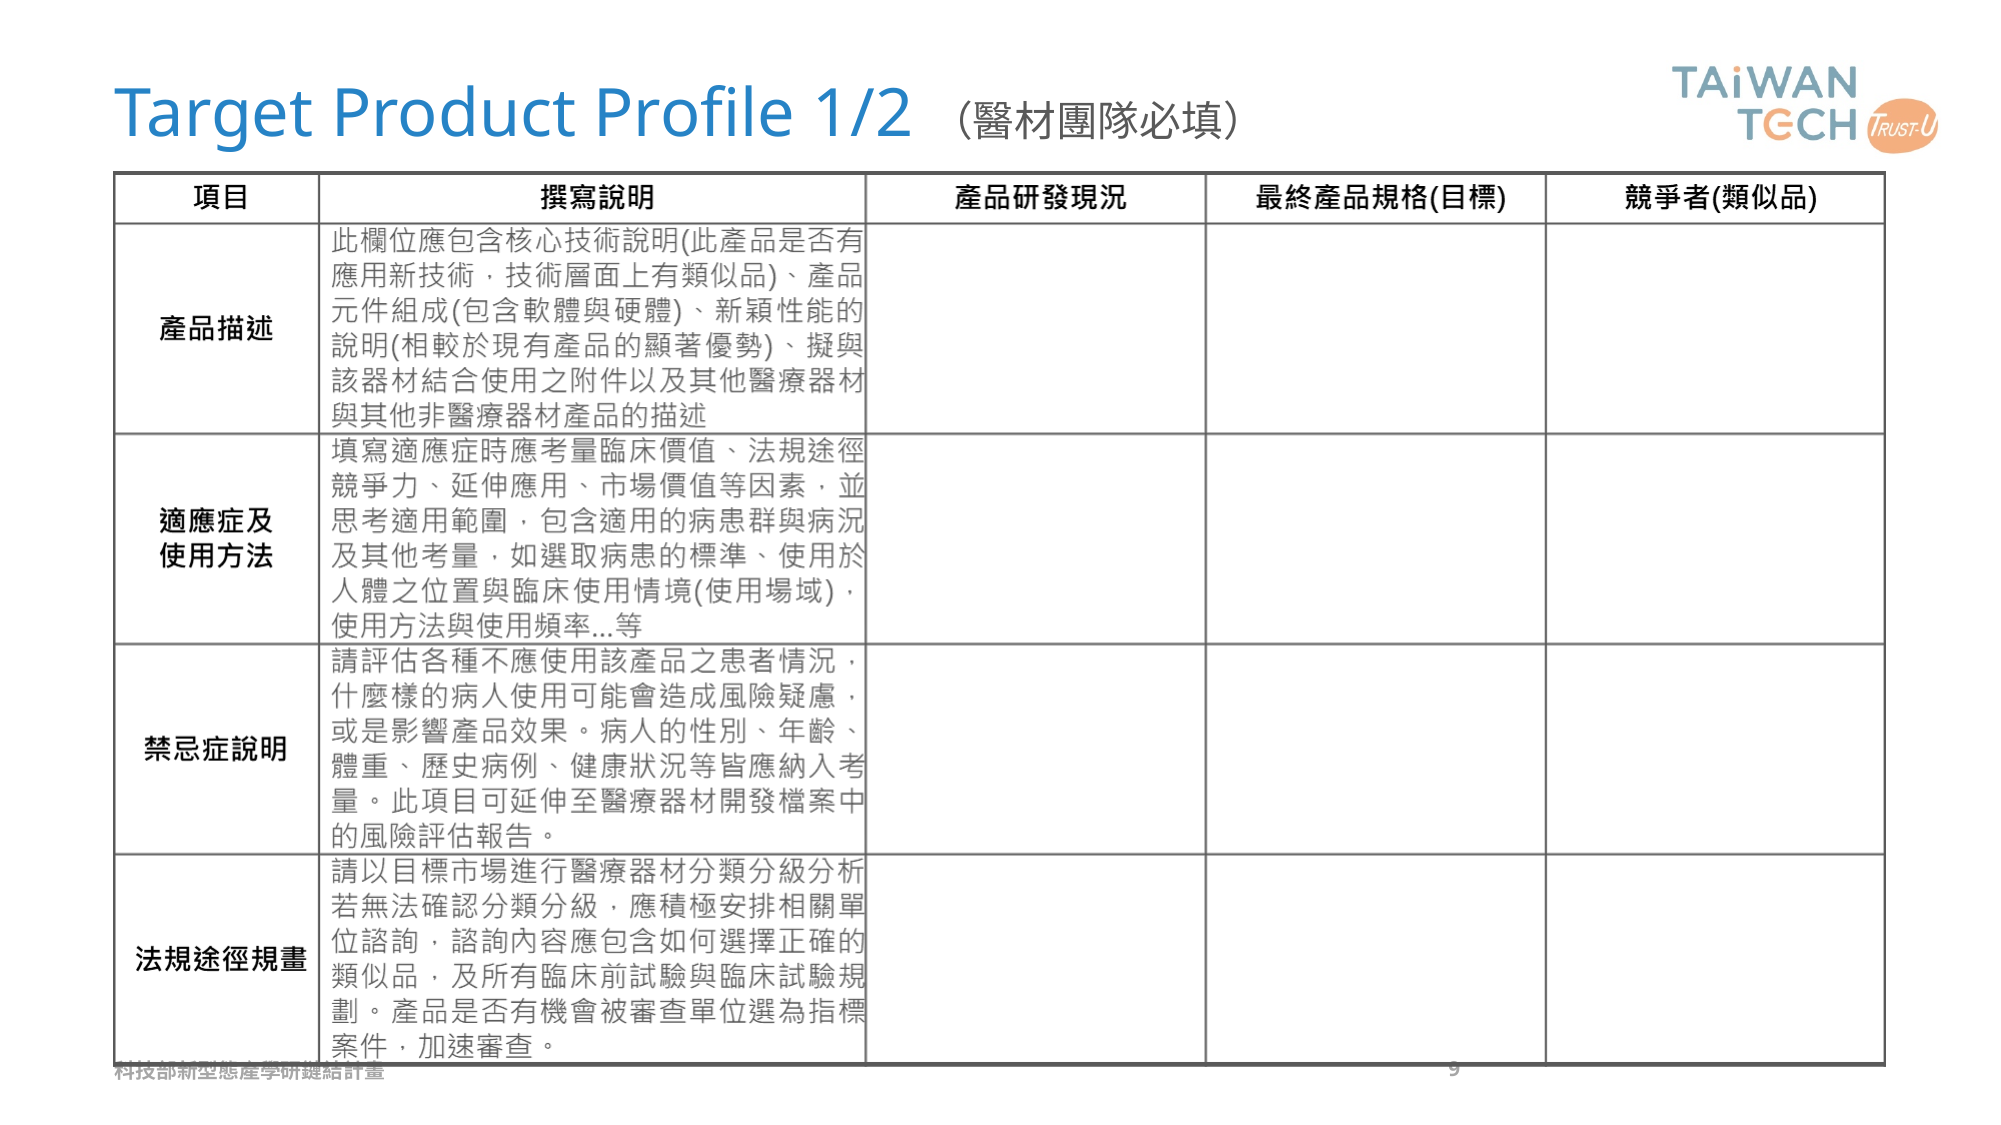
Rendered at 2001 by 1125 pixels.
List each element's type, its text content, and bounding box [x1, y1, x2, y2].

text_box 8 [1433, 1040, 1900, 1101]
picture [113, 172, 1886, 1082]
title Target Product Profile 1/2（醫材團隊必填） [99, 45, 1900, 174]
text_box 科技部新型態產學研鏈結計畫 [99, 1040, 567, 1101]
